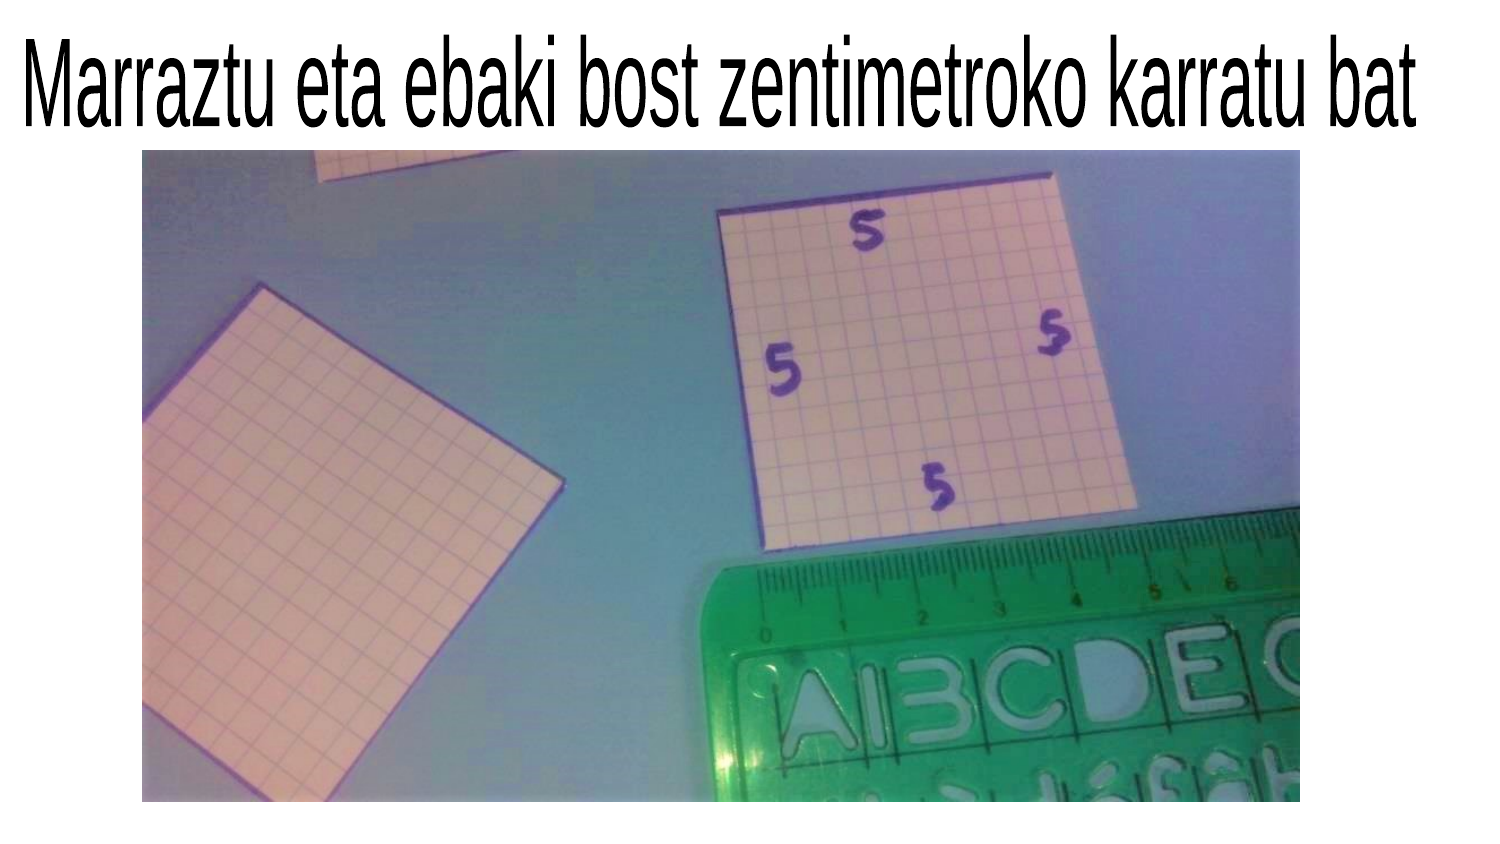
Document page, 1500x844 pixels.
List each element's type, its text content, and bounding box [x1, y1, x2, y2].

text_box Marraztu eta ebaki bost zentimetroko karratu bat [580, 34, 610, 128]
text_box Marraztu eta ebaki bost zentimetroko karratu bat [156, 58, 191, 128]
text_box Marraztu eta ebaki bost zentimetroko karratu bat [1276, 59, 1304, 128]
text_box Marraztu eta ebaki bost zentimetroko karratu bat [136, 58, 154, 127]
text_box Marraztu eta ebaki bost zentimetroko karratu bat [515, 34, 544, 127]
text_box Marraztu eta ebaki bost zentimetroko karratu bat [26, 39, 70, 127]
text_box Marraztu eta ebaki bost zentimetroko karratu bat [331, 44, 349, 128]
text_box Marraztu eta ebaki bost zentimetroko karratu bat [650, 58, 679, 128]
text_box Marraztu eta ebaki bost zentimetroko karratu bat [192, 59, 220, 127]
text_box Marraztu eta ebaki bost zentimetroko karratu bat [1254, 44, 1272, 128]
text_box Marraztu eta ebaki bost zentimetroko karratu bat [822, 44, 839, 128]
text_box Marraztu eta ebaki bost zentimetroko karratu bat [351, 58, 386, 128]
text_box Marraztu eta ebaki bost zentimetroko karratu bat [1110, 34, 1139, 127]
text_box Marraztu eta ebaki bost zentimetroko karratu bat [1054, 58, 1086, 128]
text_box Marraztu eta ebaki bost zentimetroko karratu bat [443, 34, 473, 128]
text_box Marraztu eta ebaki bost zentimetroko karratu bat [789, 58, 818, 127]
text_box Marraztu eta ebaki bost zentimetroko karratu bat [910, 58, 942, 128]
text_box Marraztu eta ebaki bost zentimetroko karratu bat [297, 58, 328, 128]
picture [142, 150, 1300, 802]
text_box Marraztu eta ebaki bost zentimetroko karratu bat [223, 44, 241, 128]
text_box Marraztu eta ebaki bost zentimetroko karratu bat [405, 58, 437, 128]
text_box Marraztu eta ebaki bost zentimetroko karratu bat [944, 44, 962, 128]
text_box Marraztu eta ebaki bost zentimetroko karratu bat [477, 58, 512, 128]
text_box Marraztu eta ebaki bost zentimetroko karratu bat [1024, 34, 1053, 127]
text_box Marraztu eta ebaki bost zentimetroko karratu bat [1200, 58, 1217, 127]
text_box Marraztu eta ebaki bost zentimetroko karratu bat [986, 58, 1017, 128]
text_box Marraztu eta ebaki bost zentimetroko karratu bat [681, 44, 699, 128]
text_box Marraztu eta ebaki bost zentimetroko karratu bat [719, 59, 747, 127]
text_box Marraztu eta ebaki bost zentimetroko karratu bat [614, 58, 646, 128]
text_box Marraztu eta ebaki bost zentimetroko karratu bat [752, 58, 783, 128]
text_box Marraztu eta ebaki bost zentimetroko karratu bat [244, 59, 273, 128]
text_box Marraztu eta ebaki bost zentimetroko karratu bat [1330, 34, 1360, 128]
text_box Marraztu eta ebaki bost zentimetroko karratu bat [858, 58, 904, 127]
text_box Marraztu eta ebaki bost zentimetroko karratu bat [1141, 58, 1175, 128]
text_box Marraztu eta ebaki bost zentimetroko karratu bat [966, 58, 983, 127]
text_box Marraztu eta ebaki bost zentimetroko karratu bat [77, 58, 111, 128]
text_box Marraztu eta ebaki bost zentimetroko karratu bat [1220, 58, 1254, 128]
text_box Marraztu eta ebaki bost zentimetroko karratu bat [1179, 58, 1196, 127]
text_box Marraztu eta ebaki bost zentimetroko karratu bat [1399, 44, 1416, 128]
text_box Marraztu eta ebaki bost zentimetroko karratu bat [115, 58, 132, 127]
text_box Marraztu eta ebaki bost zentimetroko karratu bat [1365, 58, 1399, 128]
